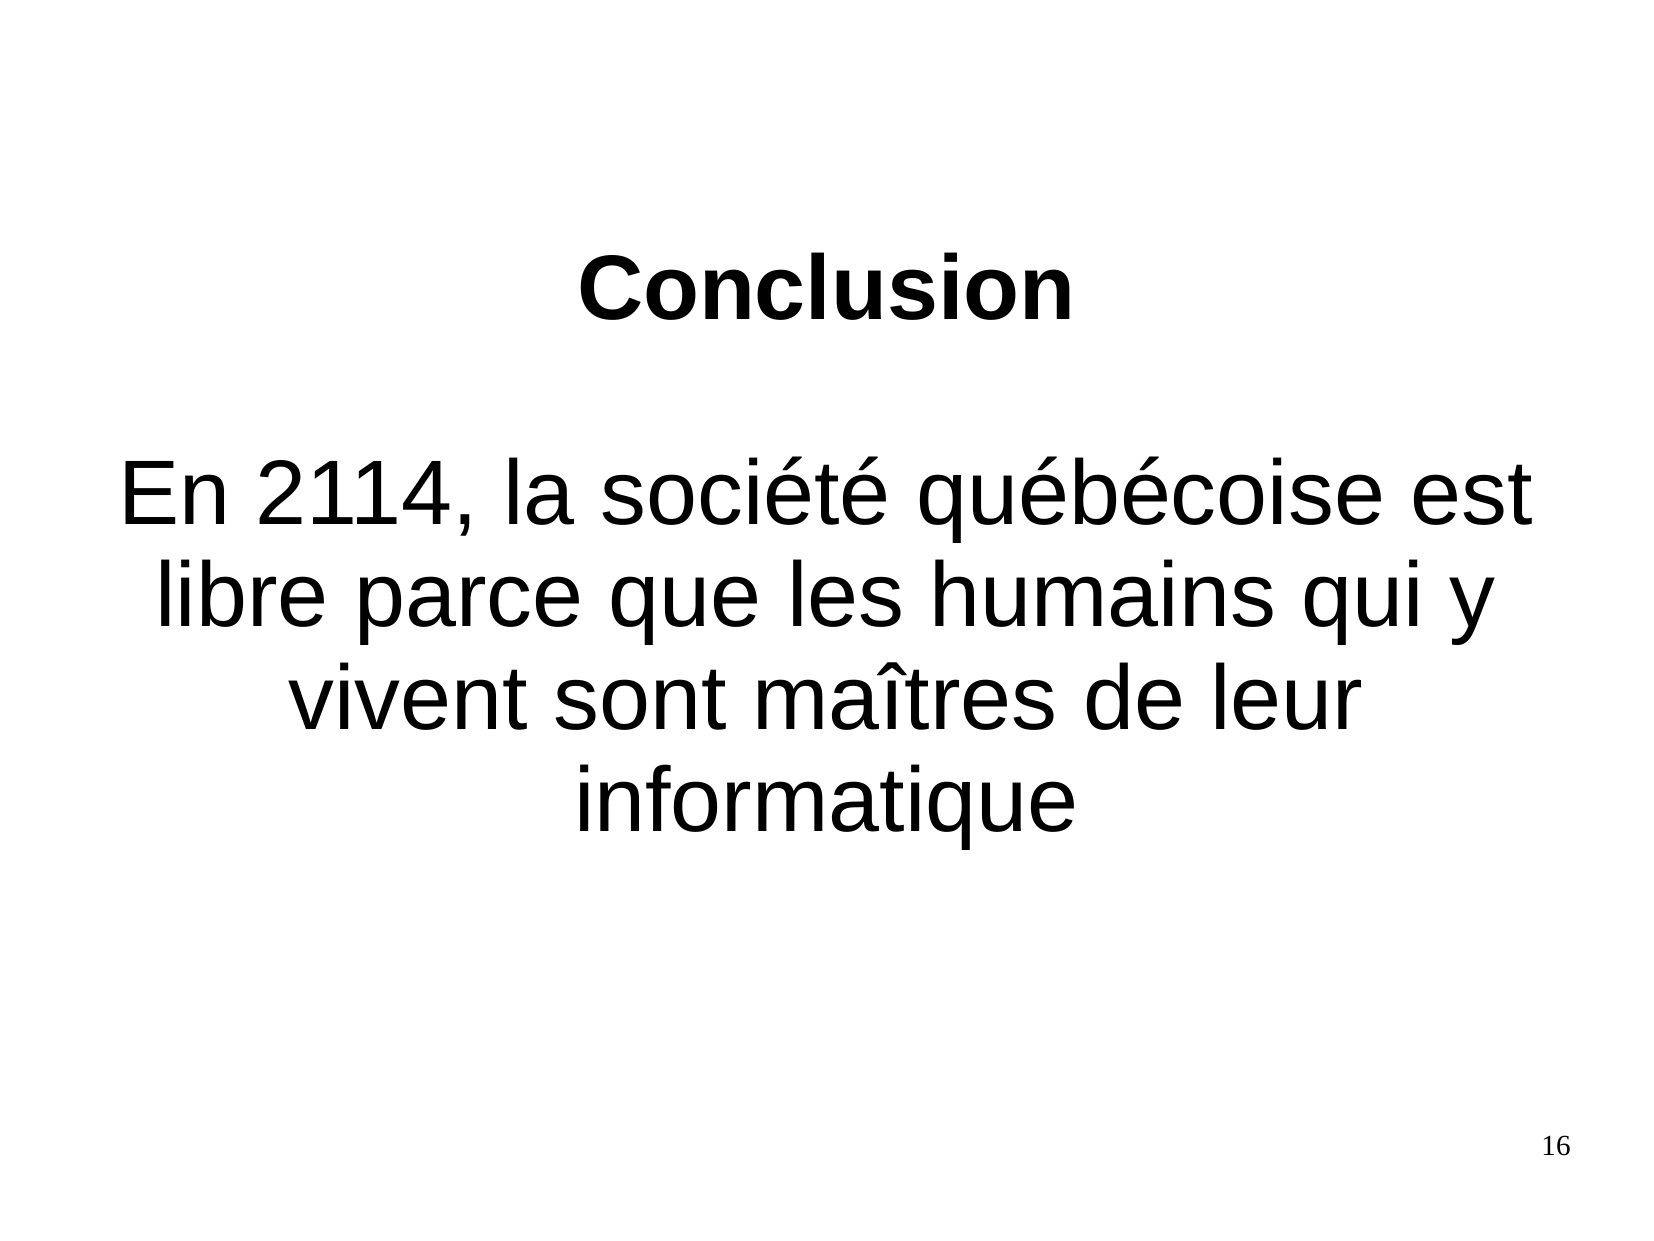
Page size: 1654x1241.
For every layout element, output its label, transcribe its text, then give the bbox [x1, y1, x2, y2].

title Conclusion En 2114, la société québécoise est libre parce que les humains qui y vivent sont maîtres de leur informatique [82, 236, 1571, 852]
